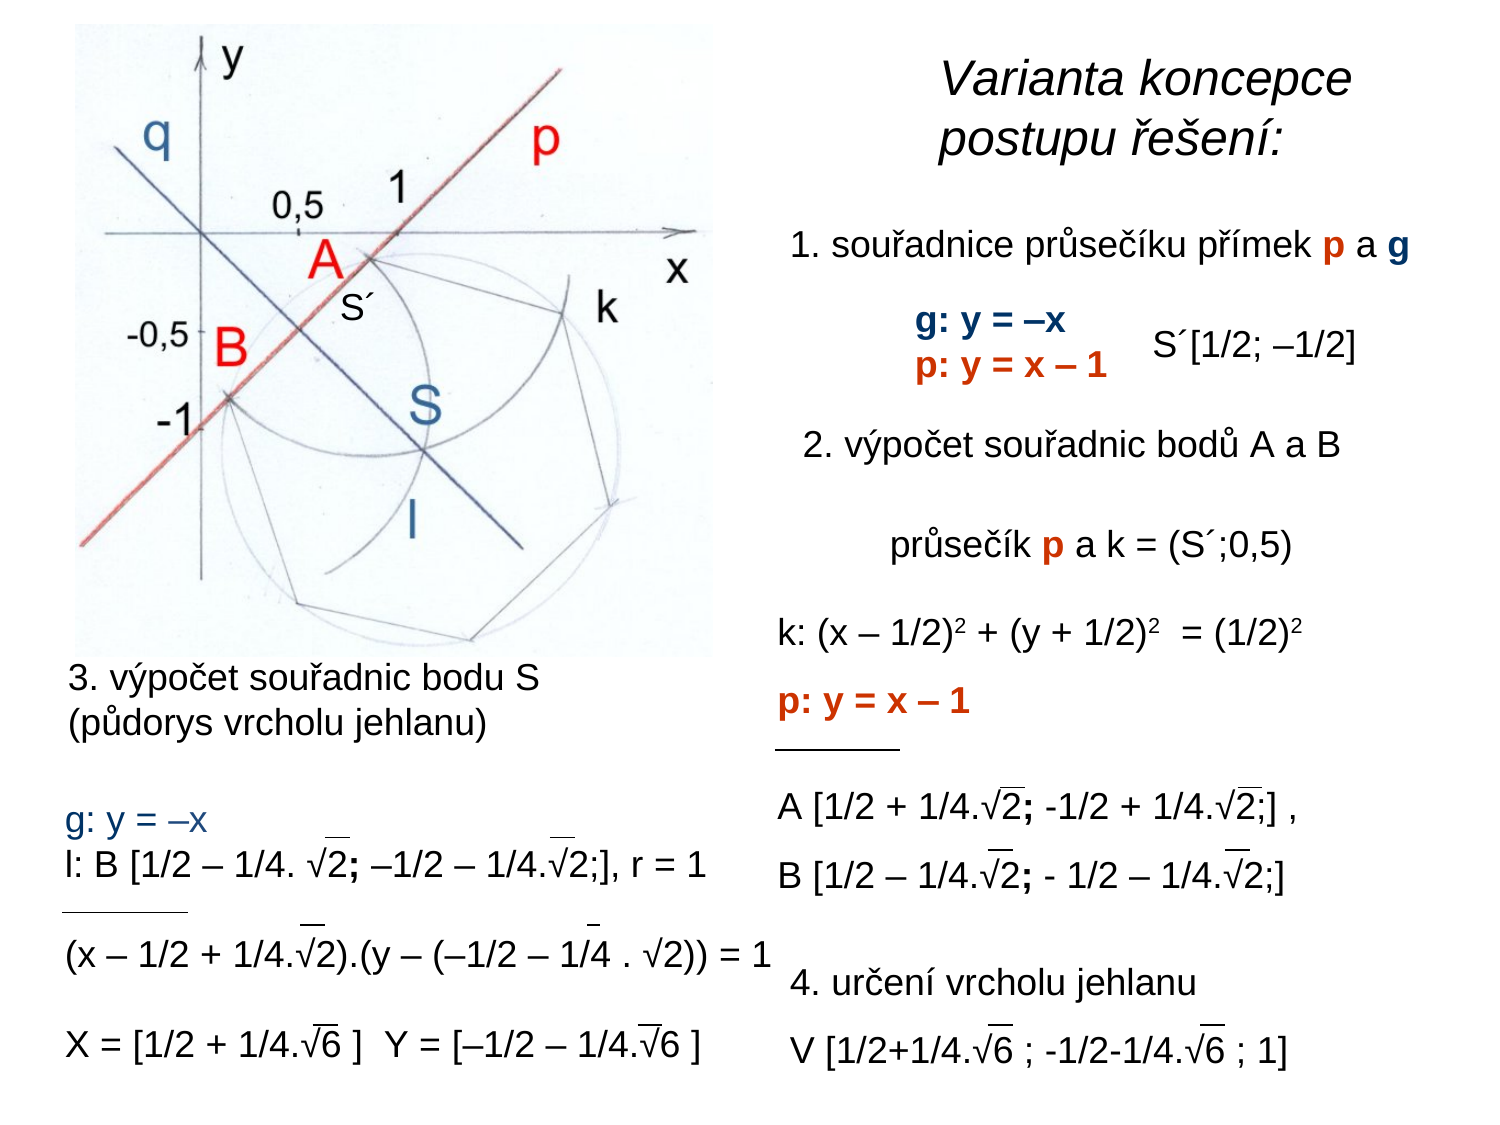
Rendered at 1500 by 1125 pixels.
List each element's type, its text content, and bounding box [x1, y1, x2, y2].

text_box 2. výpočet souřadnic bodů A a B [787, 412, 1357, 473]
text_box g: y = ‒x p: y = x ‒ 1 [900, 287, 1138, 393]
text_box k: (x – 1/2)2 + (y + 1/2)2 = (1/2)2 p: y = x ‒ 1 [762, 599, 1401, 729]
picture [75, 24, 713, 657]
text_box g: y = –x l: B [1/2 – 1/4. √2; –1/2 – 1/4.√2;], r = 1 (x – 1/2 + 1/4.√2).(y – (–1/2 – 1/4 . √2)) = 1 X = [1/2 + 1/4.√6 ] Y = [–1/2 – 1/4.√6 ] [49, 787, 799, 1073]
text_box A [1/2 + 1/4.√2; -1/2 + 1/4.√2;] , B [1/2 – 1/4.√2; - 1/2 – 1/4.√2;] [762, 774, 1413, 904]
text_box 3. výpočet souřadnic bodu S (půdorys vrcholu jehlanu) [53, 645, 591, 751]
text_box 4. určení vrcholu jehlanu V [1/2+1/4.√6 ; -1/2-1/4.√6 ; 1] [774, 949, 1388, 1079]
text_box S´ [324, 274, 401, 336]
text_box průsečík p a k = (S´;0,5) [874, 512, 1351, 573]
text_box Varianta koncepce postupu řešení: [924, 37, 1388, 173]
text_box 1. souřadnice průsečíku přímek p a g [774, 212, 1451, 273]
text_box S´[1/2; –1/2] [1137, 312, 1413, 373]
